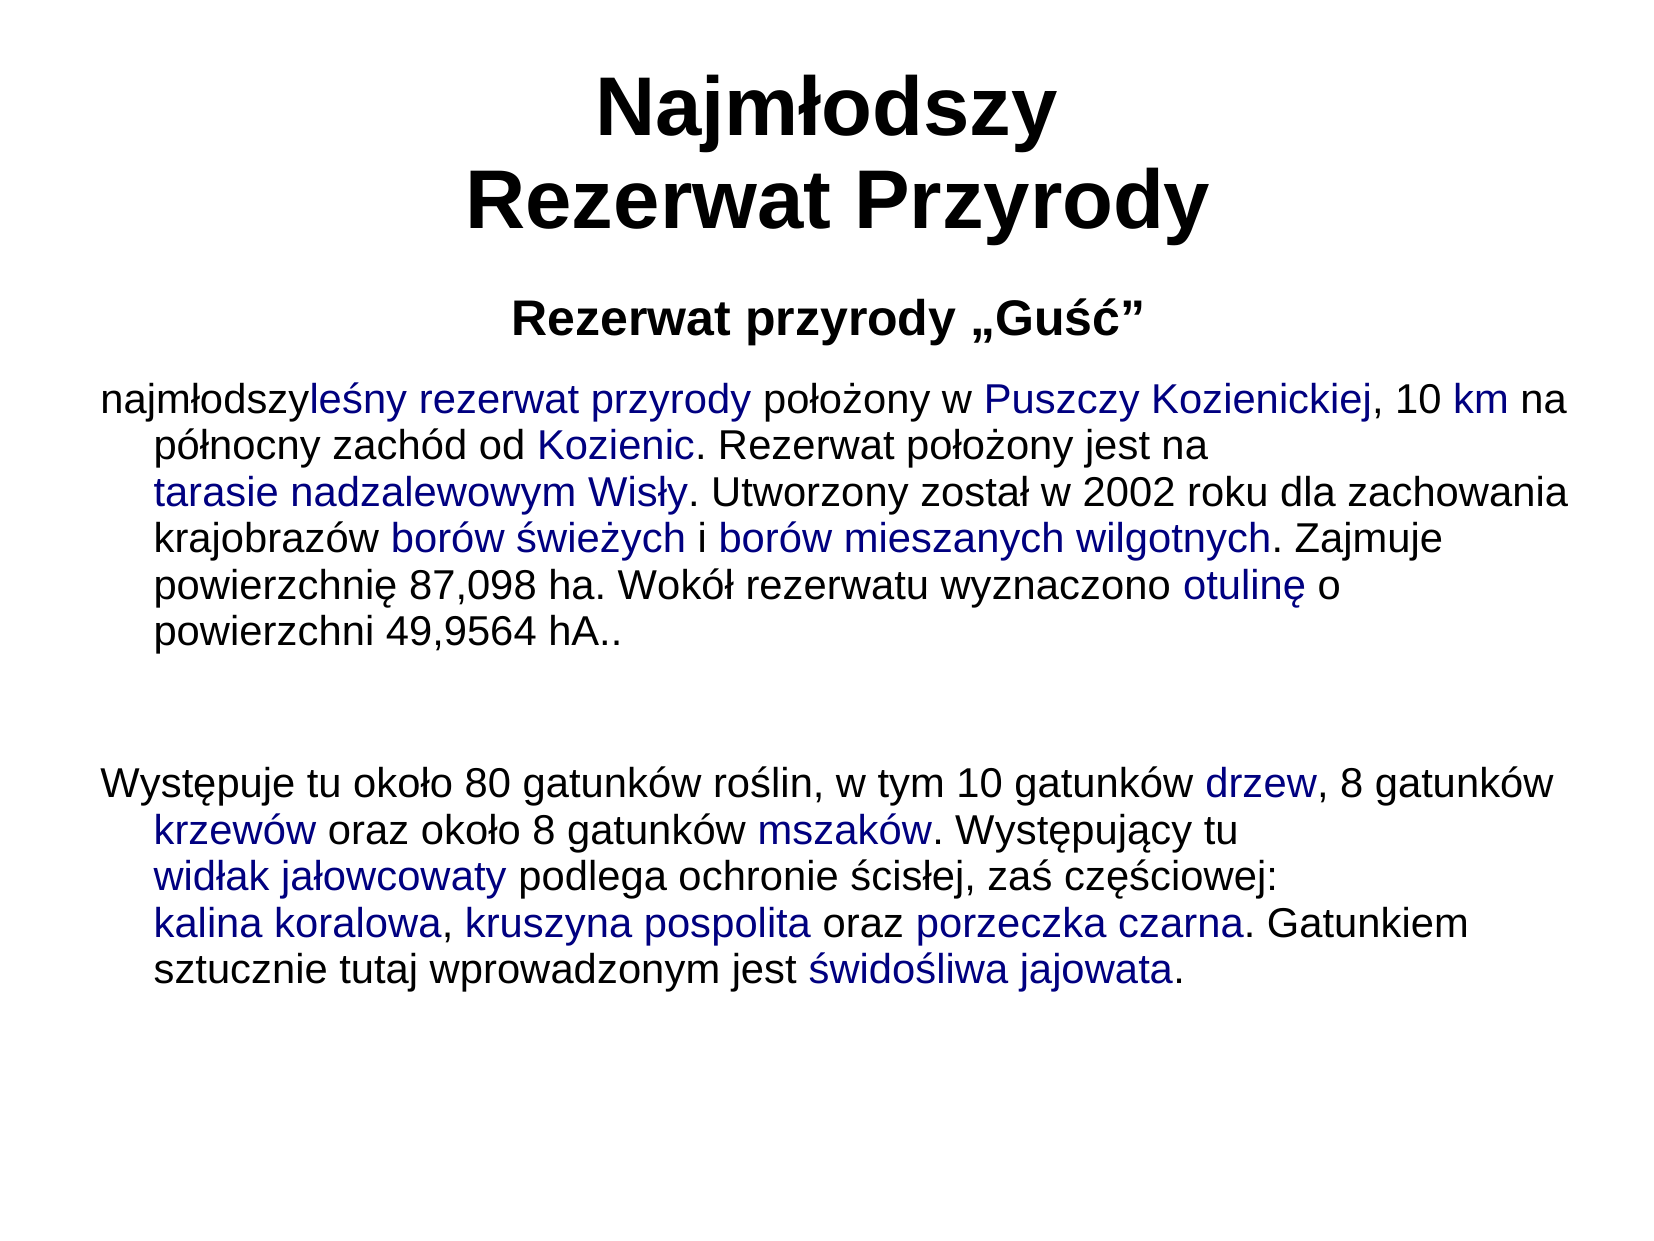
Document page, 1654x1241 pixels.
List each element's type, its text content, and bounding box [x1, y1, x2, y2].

title Najmłodszy Rezerwat Przyrody [82, 56, 1571, 250]
list Rezerwat przyrody „Guść” najmłodszyleśny rezerwat przyrody położony w Puszczy Kozienickiej, 10 km na północny zachód od Kozienic. Rezerwat położony jest na tarasie nadzalewowym Wisły. Utworzony został w 2002 roku dla zachowania krajobrazów borów świeżych i borów mieszanych wilgotnych. Zajmuje powierzchnię 87,098 ha. Wokół rezerwatu wyznaczono otulinę o powierzchni 49,9564 hA.. Występuje tu około 80 gatunków roślin, w tym 10 gatunków drzew, 8 gatunków krzewów oraz około 8 gatunków mszaków. Występujący tu widłak jałowcowaty podlega ochronie ścisłej, zaś częściowej: kalina koralowa, kruszyna pospolita oraz porzeczka czarna. Gatunkiem sztucznie tutaj wprowadzonym jest świdośliwa jajowata. [82, 290, 1571, 1094]
